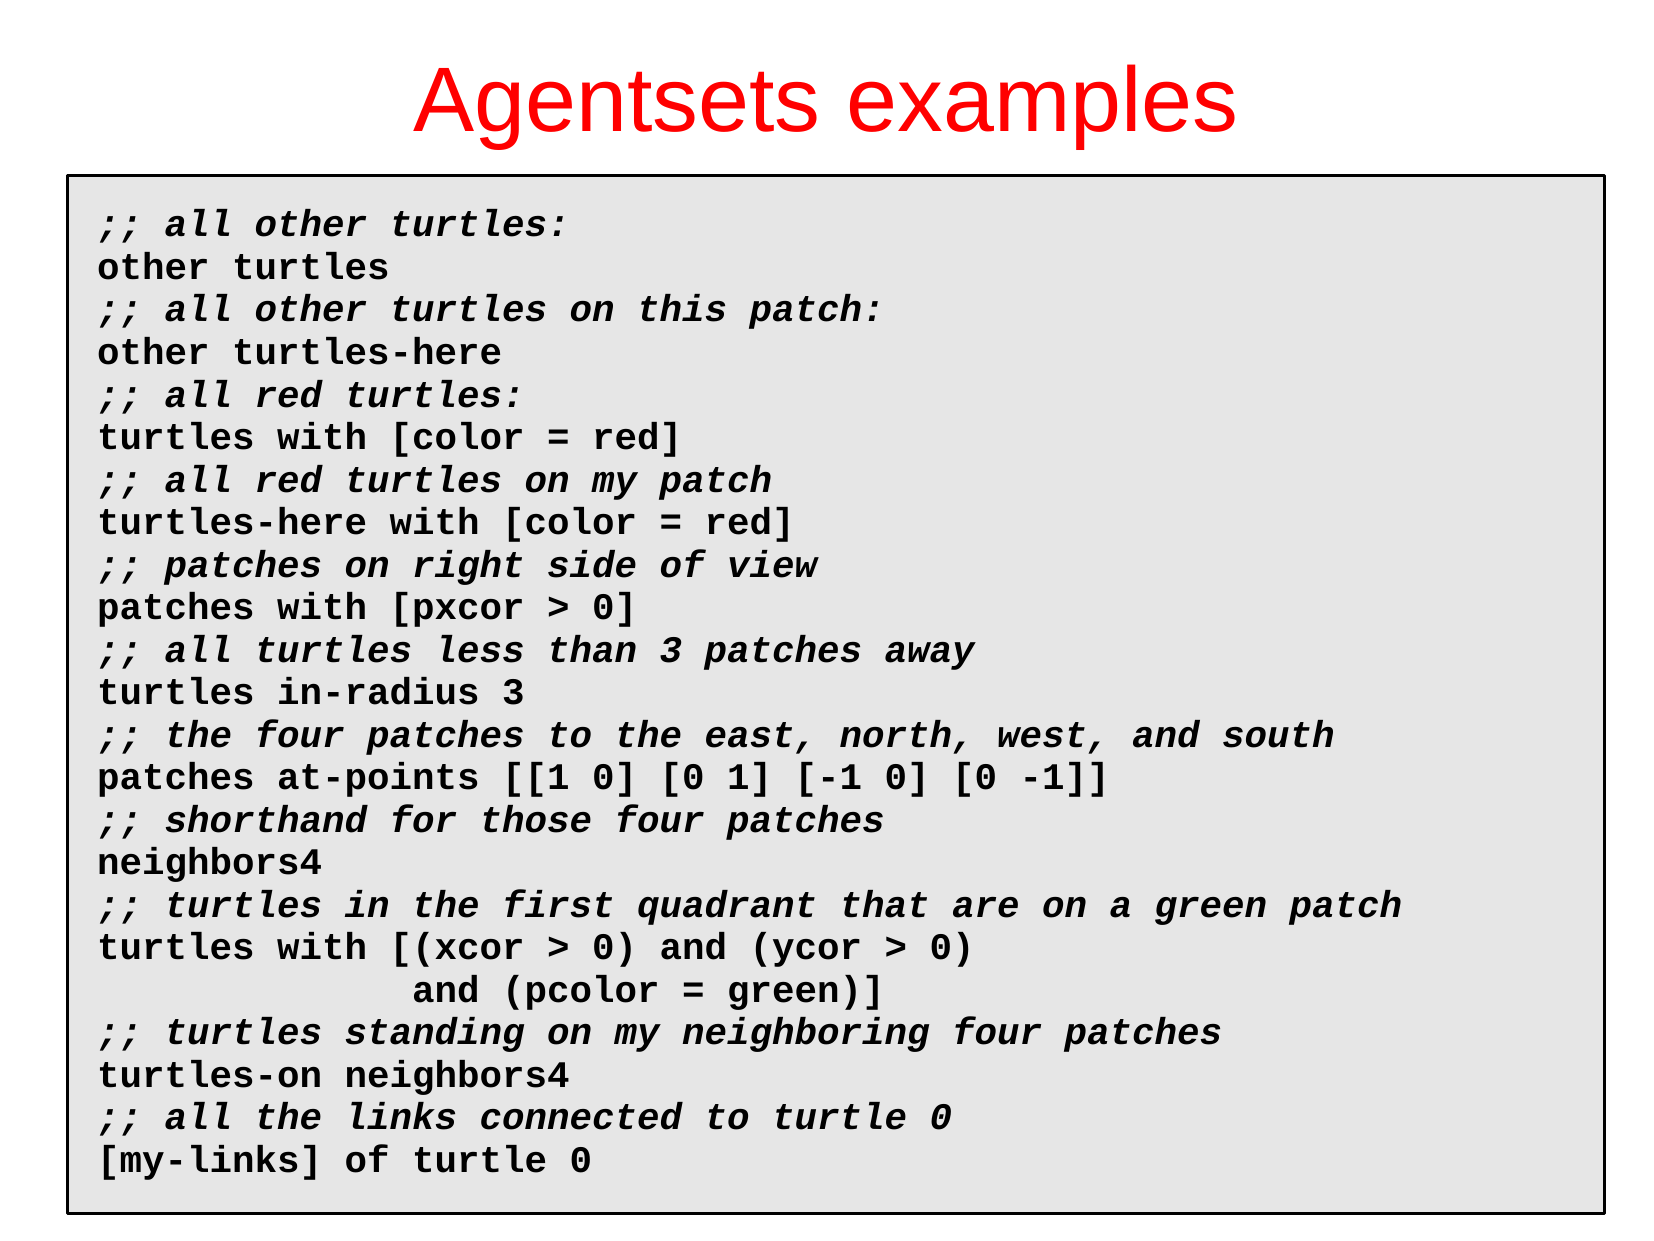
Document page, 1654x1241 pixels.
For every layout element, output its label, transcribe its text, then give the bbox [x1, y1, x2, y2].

title Agentsets examples [82, 48, 1571, 152]
text_box ;; all other turtles: other turtles ;; all other turtles on this patch: other turtles-here ;; all red turtles: turtles with [color = red] ;; all red turtles on my patch turtles-here with [color = red] ;; patches on right side of view patches with [pxcor > 0] ;; all turtles less than 3 patches away turtles in-radius 3 ;; the four patches to the east, north, west, and south patches at-points [[1 0] [0 1] [-1 0] [0 -1]] ;; shorthand for those four patches neighbors4 ;; turtles in the first quadrant that are on a green patch turtles with [(xcor > 0) and (ycor > 0) and (pcolor = green)] ;; turtles standing on my neighboring four patches turtles-on neighbors4 ;; all the links connected to turtle 0 [my-links] of turtle 0 [67, 175, 1605, 1214]
